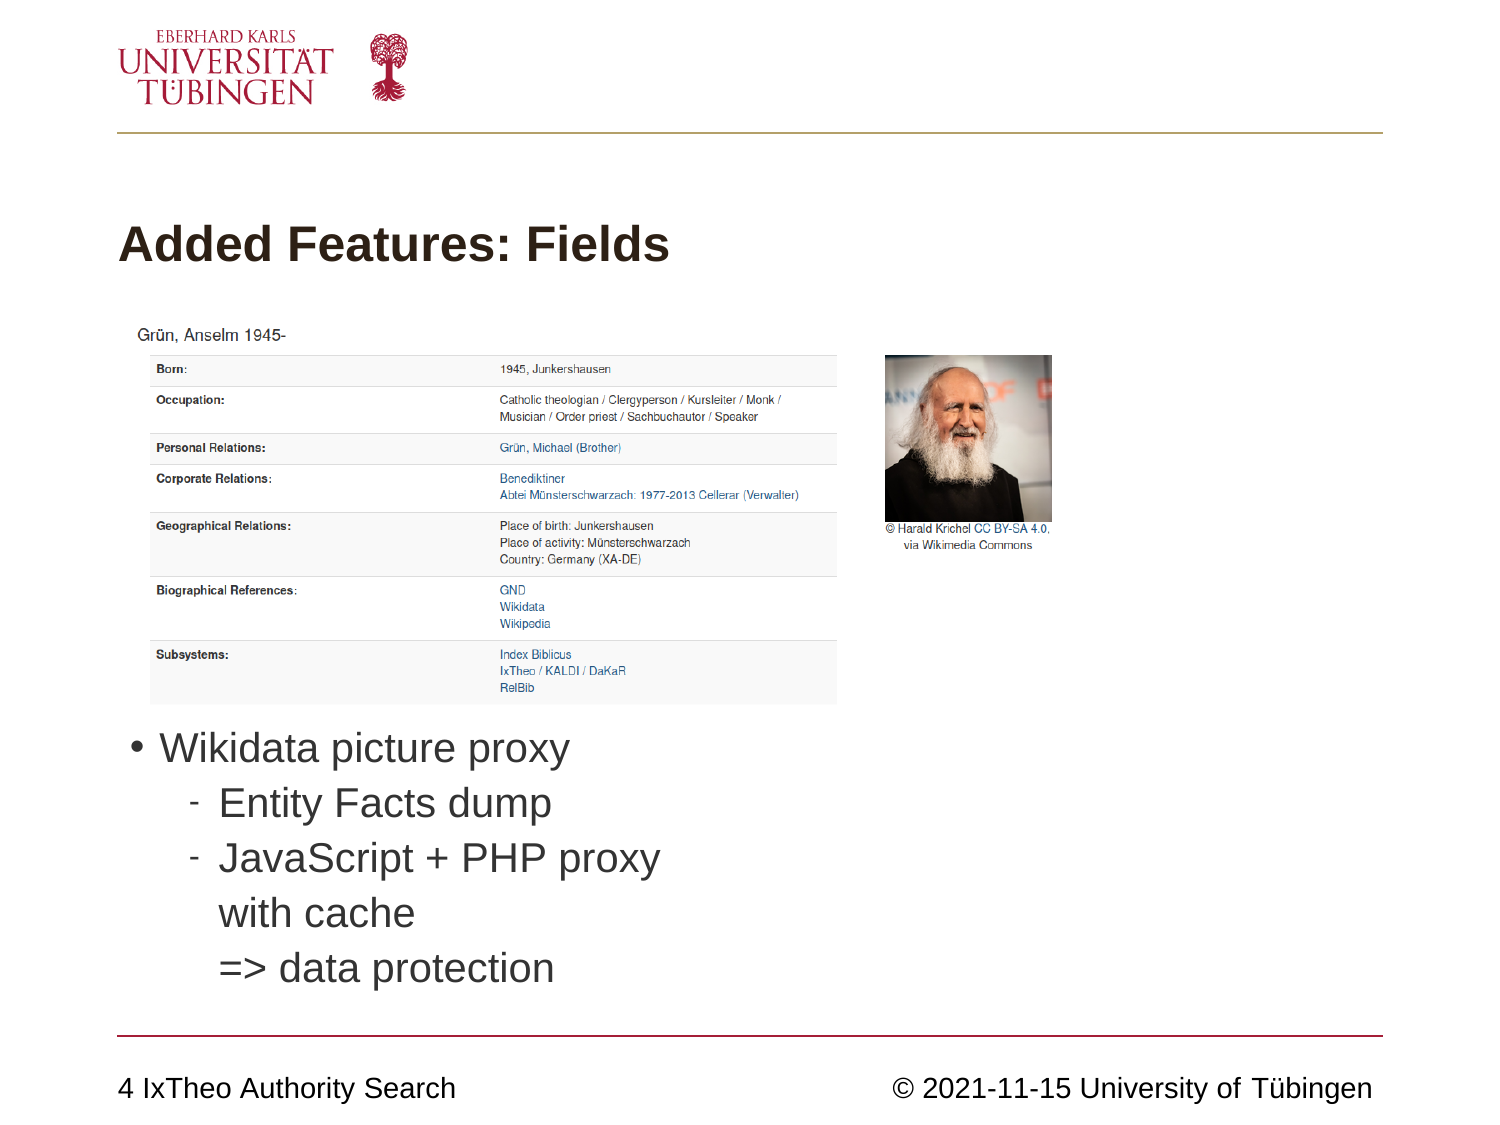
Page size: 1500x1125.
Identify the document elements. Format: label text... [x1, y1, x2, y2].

list Wikidata picture proxy Entity Facts dump JavaScript + PHP proxy with cache => data protection [129, 716, 674, 1016]
picture [131, 307, 1063, 710]
picture [117, 29, 408, 105]
title Added Features: Fields [117, 211, 1382, 272]
